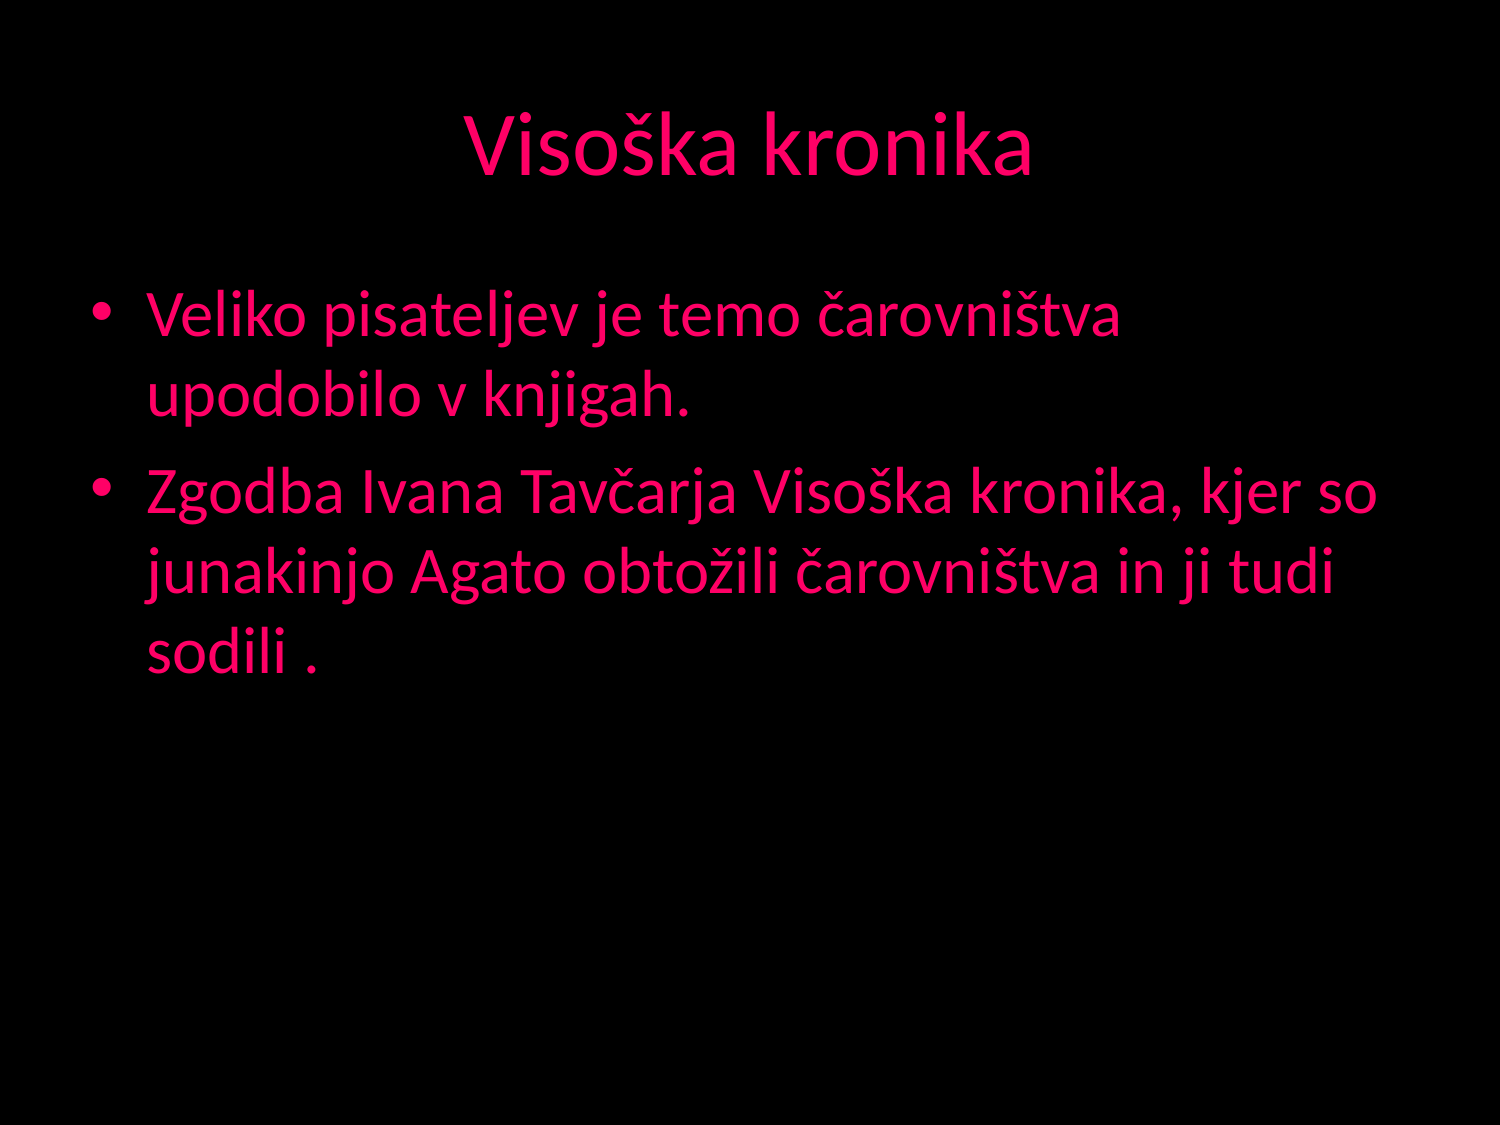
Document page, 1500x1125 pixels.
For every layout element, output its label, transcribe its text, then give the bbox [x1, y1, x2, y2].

list Veliko pisateljev je temo čarovništva upodobilo v knjigah. Zgodba Ivana Tavčarja Visoška kronika, kjer so junakinjo Agato obtožili čarovništva in ji tudi sodili . [75, 262, 1425, 1005]
title Visoška kronika [75, 45, 1425, 233]
